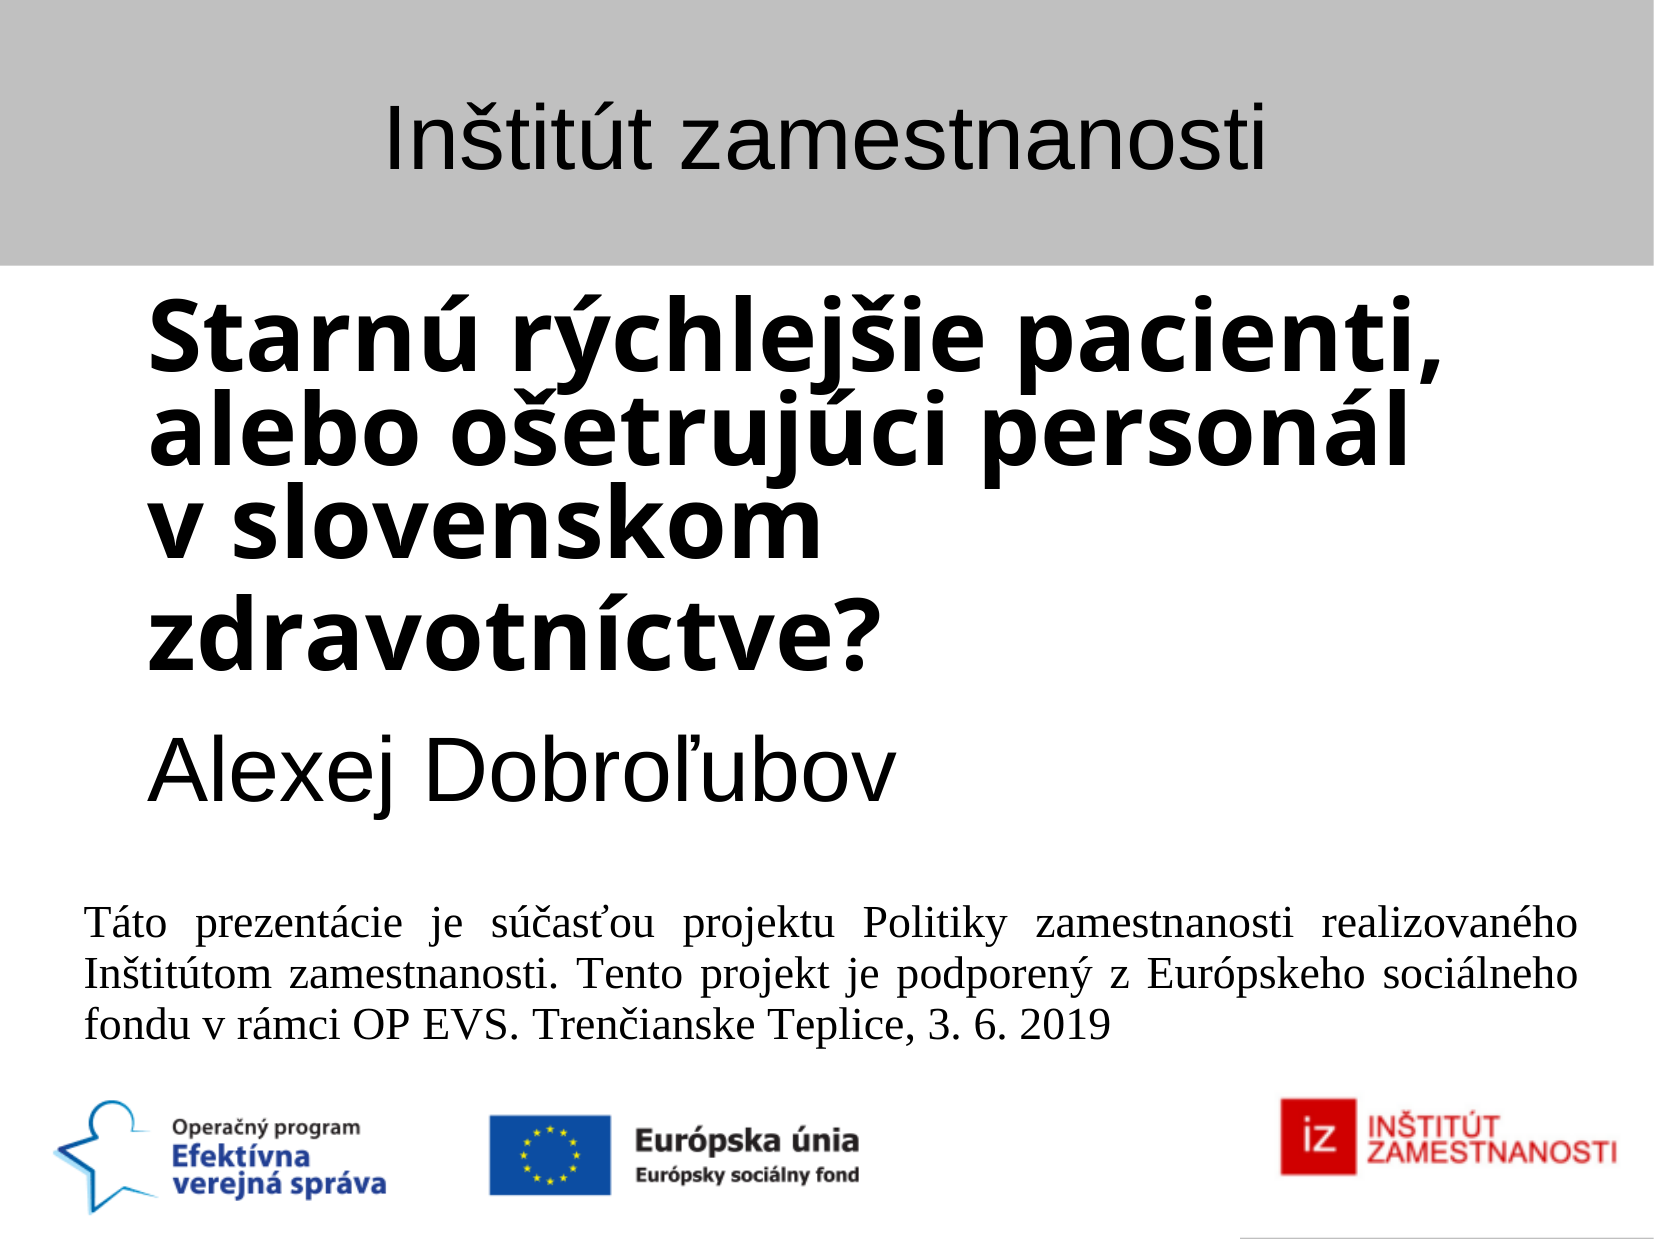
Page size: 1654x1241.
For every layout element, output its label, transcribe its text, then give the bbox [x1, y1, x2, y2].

picture [29, 1062, 886, 1241]
picture [1240, 1033, 1654, 1241]
title Inštitút zamestnanosti [88, 29, 1565, 237]
text_box Táto prezentácie je súčasťou projektu Politiky zamestnanosti realizovaného Inštitútom zamestnanosti. Tento projekt je podporený z Európskeho sociálneho fondu v rámci OP EVS. Trenčianske Teplice, 3. 6. 2019 [69, 885, 1595, 1064]
list Starnú rýchlejšie pacienti, alebo ošetrujúci personál v slovenskom zdravotníctve? Alexej Dobroľubov [147, 274, 1477, 885]
